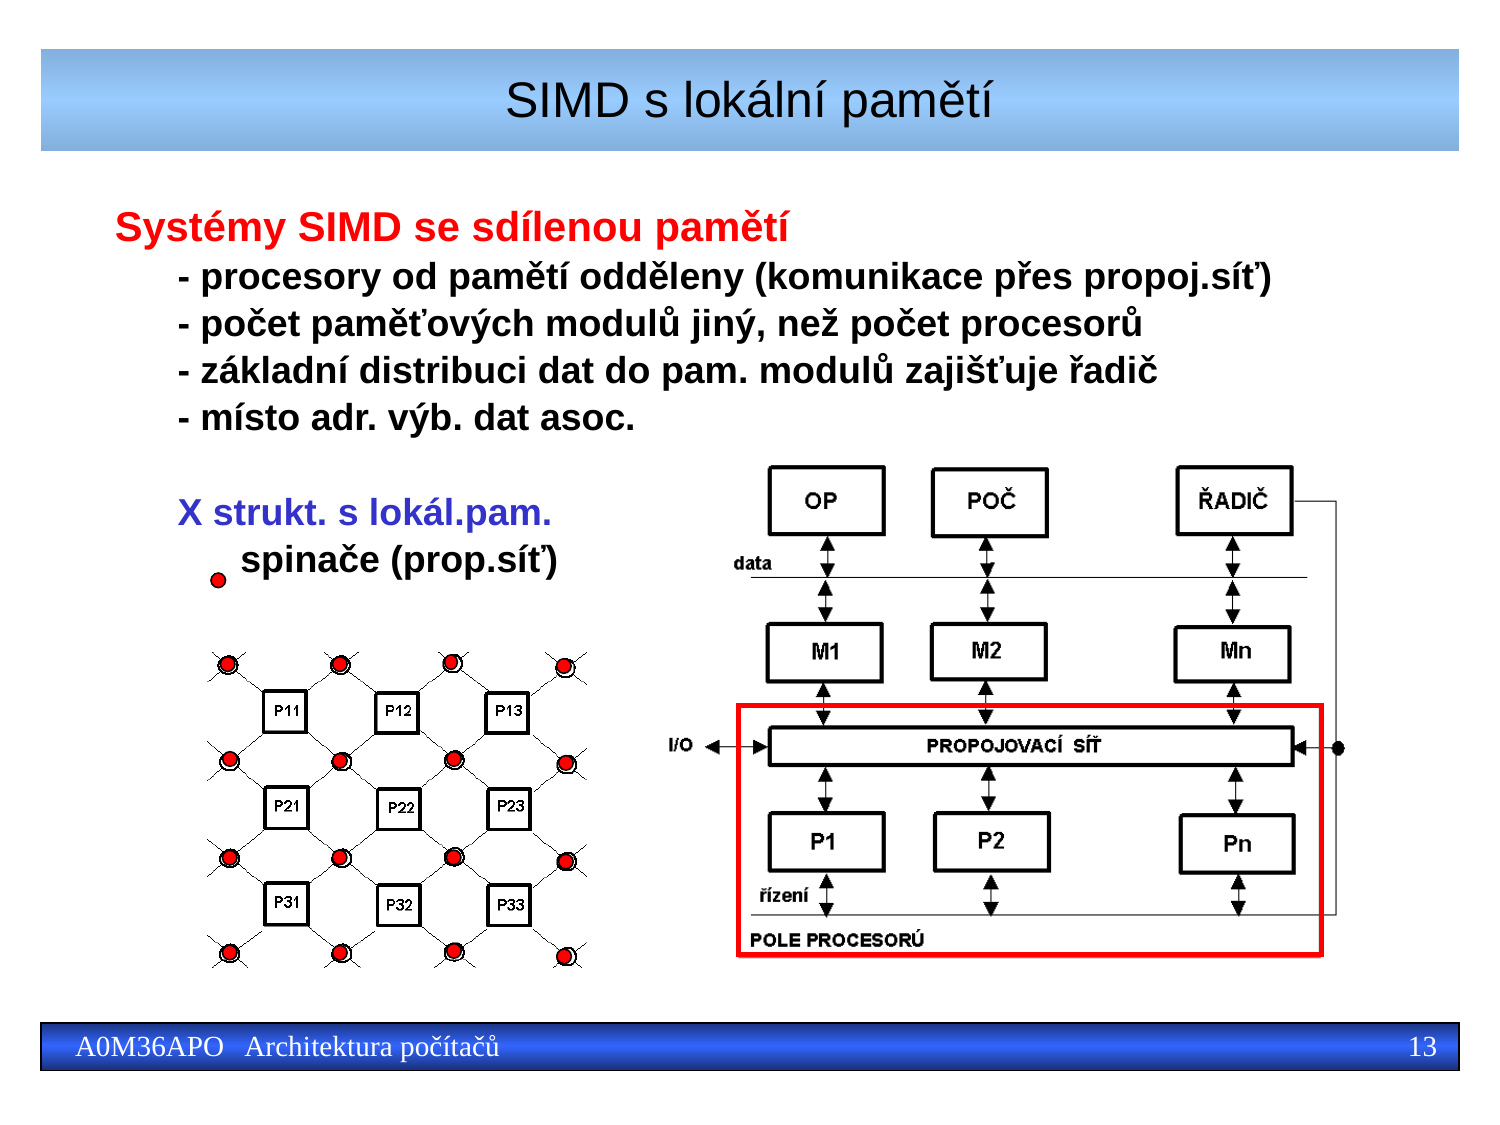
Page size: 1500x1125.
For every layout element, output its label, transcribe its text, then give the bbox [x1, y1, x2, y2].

text_box [444, 654, 458, 670]
text_box [446, 850, 461, 865]
text_box [446, 751, 462, 767]
text_box [332, 945, 348, 961]
text_box [556, 658, 572, 674]
title SIMD s lokální pamětí [41, 49, 1459, 151]
text_box [556, 949, 572, 964]
text_box [332, 753, 348, 769]
picture [181, 632, 606, 992]
text_box [332, 850, 347, 865]
picture [660, 438, 1369, 998]
text_box [558, 755, 574, 771]
text_box [222, 751, 238, 767]
text_box [222, 945, 238, 960]
text_box [210, 573, 226, 588]
text_box Systémy SIMD se sdílenou pamětí - procesory od pamětí odděleny (komunikace přes propoj.síť) - počet paměťových modulů jiný, než počet procesorů - základní distribuci dat do pam. modulů zajišťuje řadič - místo adr. výb. dat asoc. X strukt. s lokál.pam. spinače (prop.síť) [99, 200, 1413, 1026]
text_box [558, 854, 574, 869]
text_box [332, 656, 348, 672]
text_box [446, 943, 462, 959]
text_box [220, 656, 235, 672]
text_box [222, 850, 238, 866]
